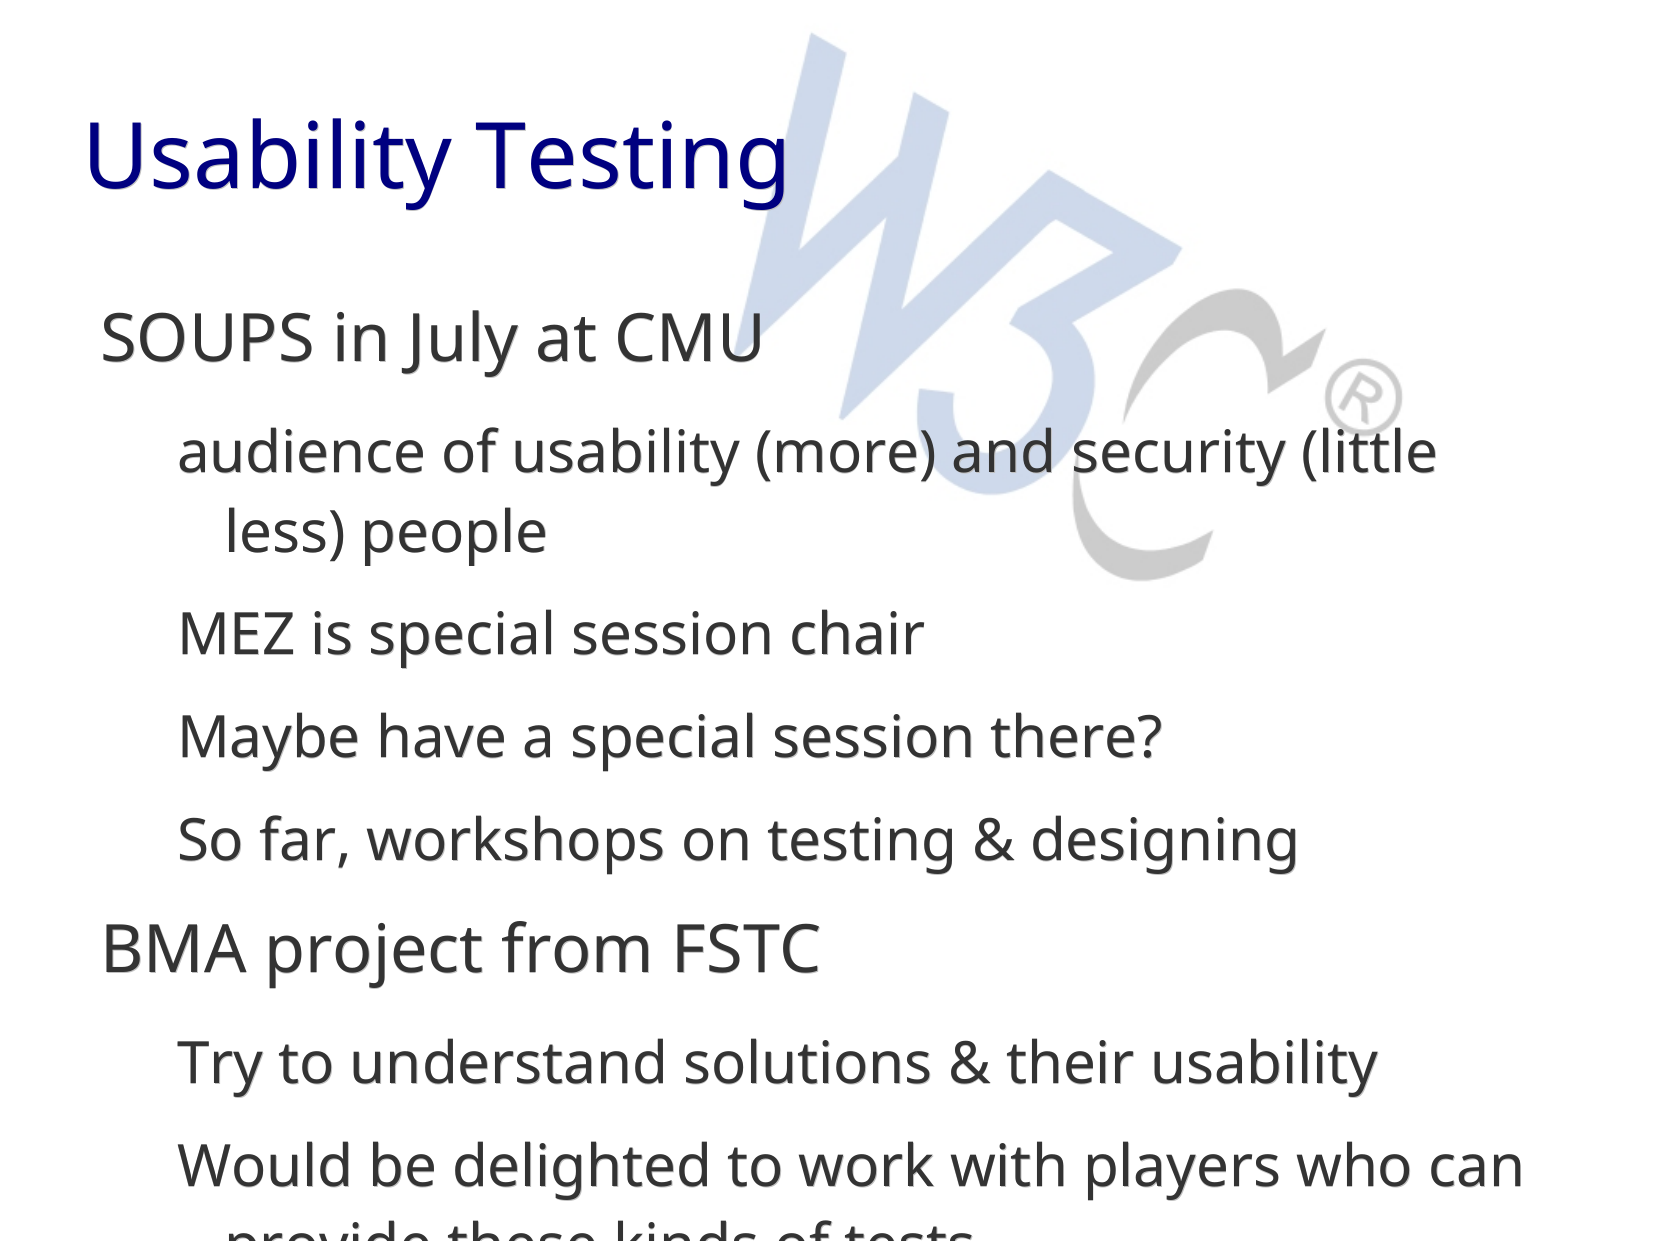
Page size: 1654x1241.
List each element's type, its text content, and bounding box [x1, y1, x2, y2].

list SOUPS in July at CMU audience of usability (more) and security (little less) people MEZ is special session chair Maybe have a special session there? So far, workshops on testing & designing BMA project from FSTC Try to understand solutions & their usability Would be delighted to work with players who can provide these kinds of tests [82, 290, 1571, 1165]
picture [403, 0, 1654, 605]
title Usability Testing [82, 49, 1536, 257]
